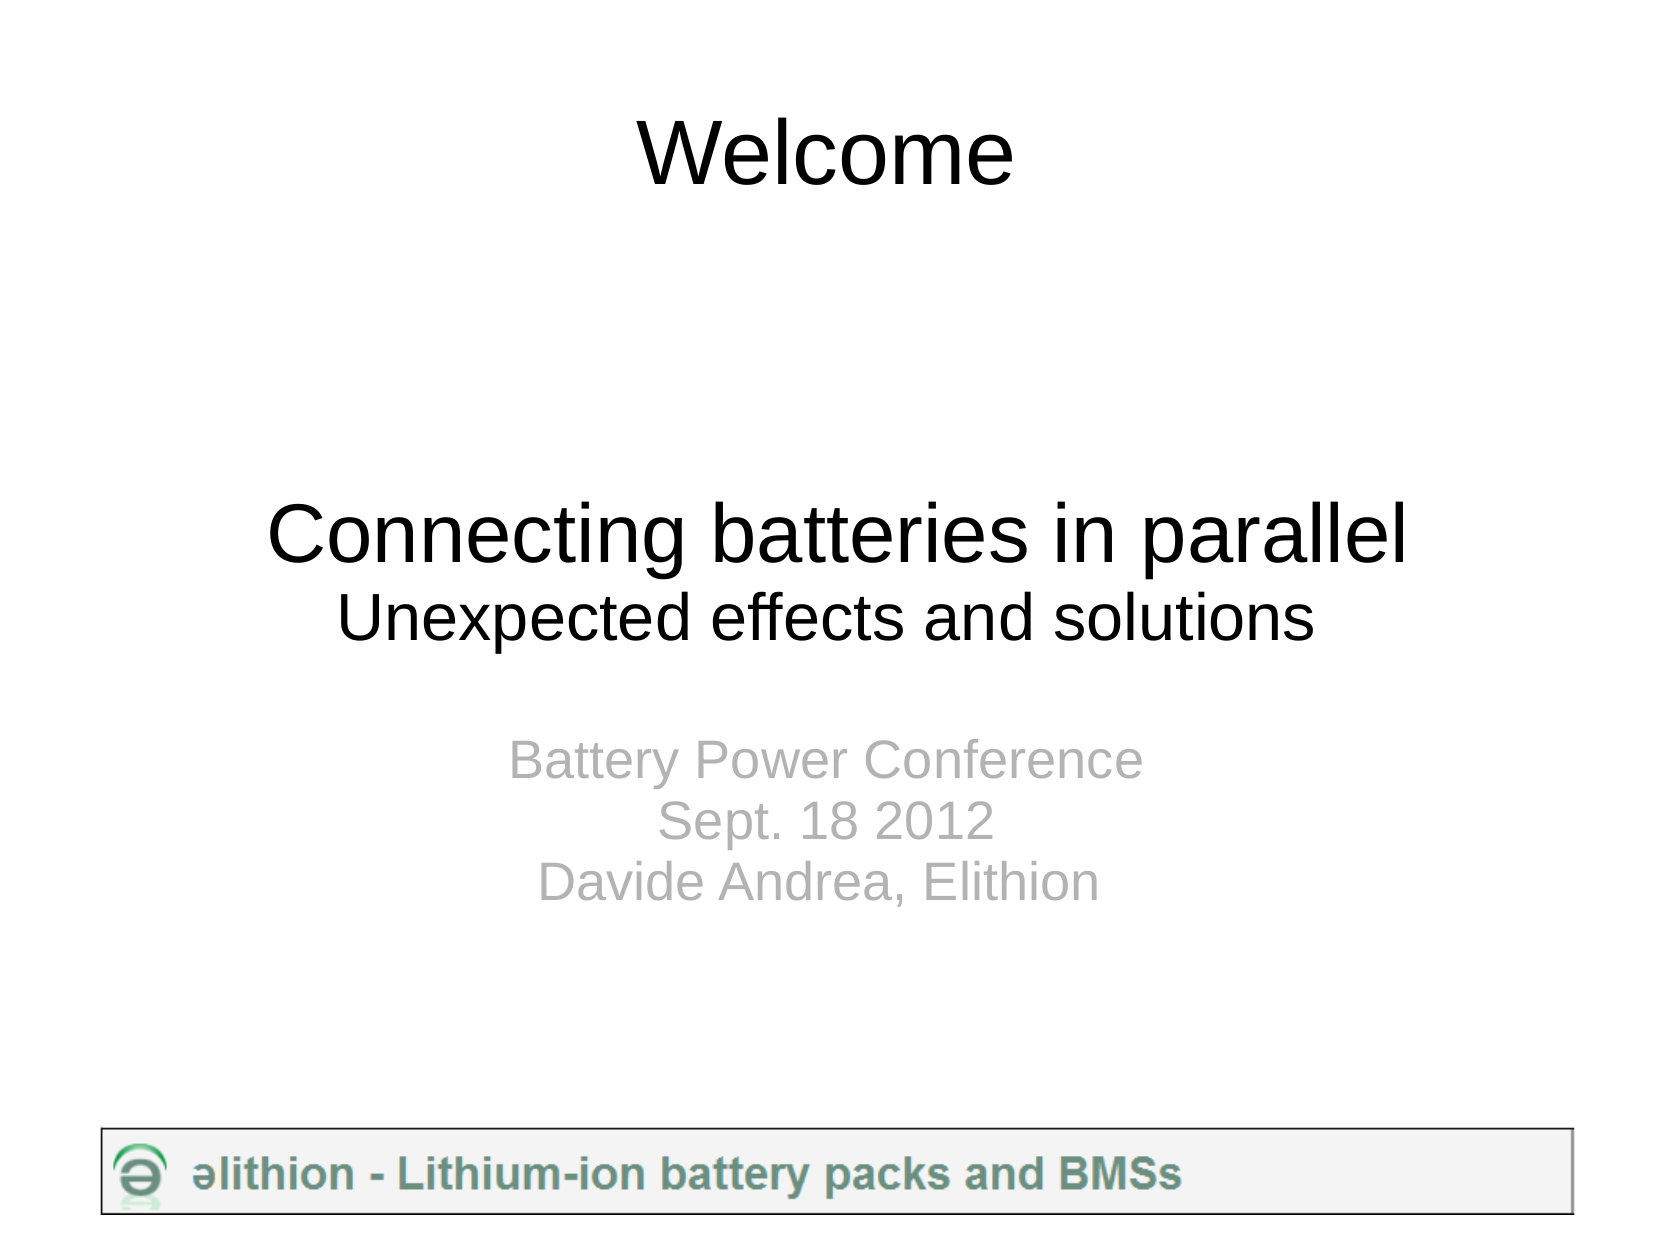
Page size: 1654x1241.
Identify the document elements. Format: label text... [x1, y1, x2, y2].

picture [98, 1125, 1576, 1215]
subtitle Connecting batteries in parallel Unexpected effects and solutions Battery Power Conference Sept. 18 2012 Davide Andrea, Elithion [82, 386, 1571, 1012]
title Welcome [82, 68, 1571, 237]
